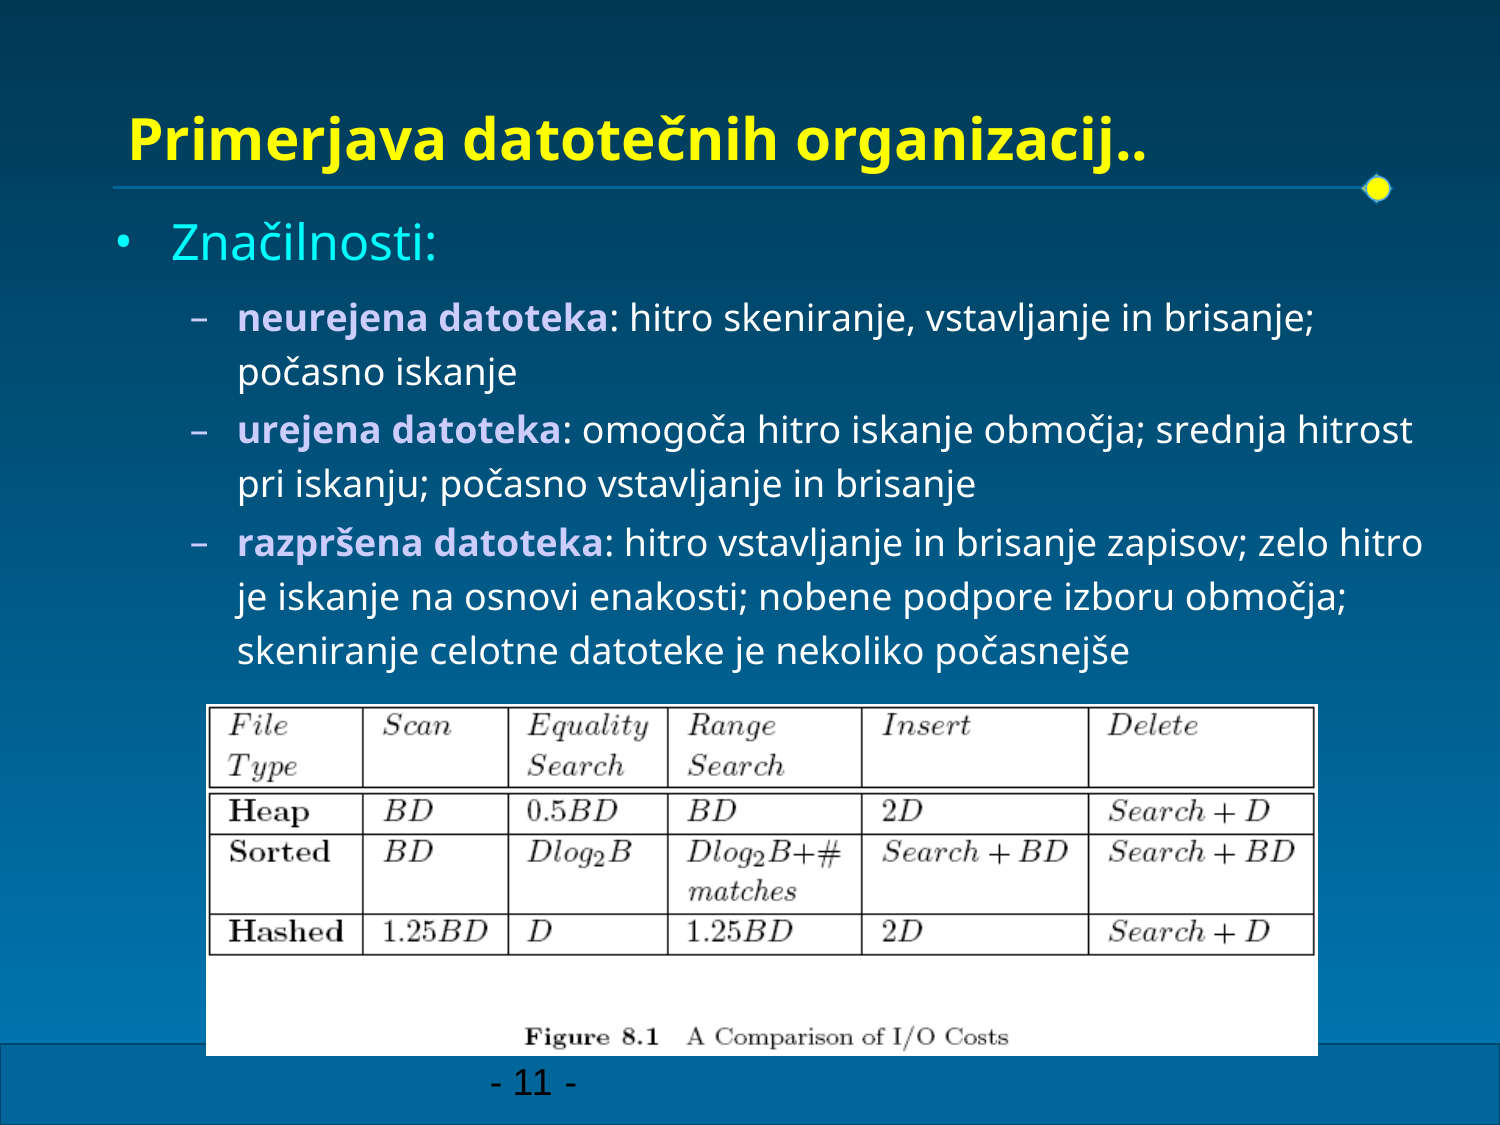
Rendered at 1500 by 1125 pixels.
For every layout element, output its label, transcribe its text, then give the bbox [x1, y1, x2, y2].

title Primerjava datotečnih organizacij.. [112, 94, 1388, 181]
list Značilnosti: neurejena datoteka: hitro skeniranje, vstavljanje in brisanje; počasno iskanje urejena datoteka: omogoča hitro iskanje območja; srednja hitrost pri iskanju; počasno vstavljanje in brisanje razpršena datoteka: hitro vstavljanje in brisanje zapisov; zelo hitro je iskanje na osnovi enakosti; nobene podpore izboru območja; skeniranje celotne datoteke je nekoliko počasnejše [100, 196, 1447, 991]
picture [207, 705, 1317, 1055]
